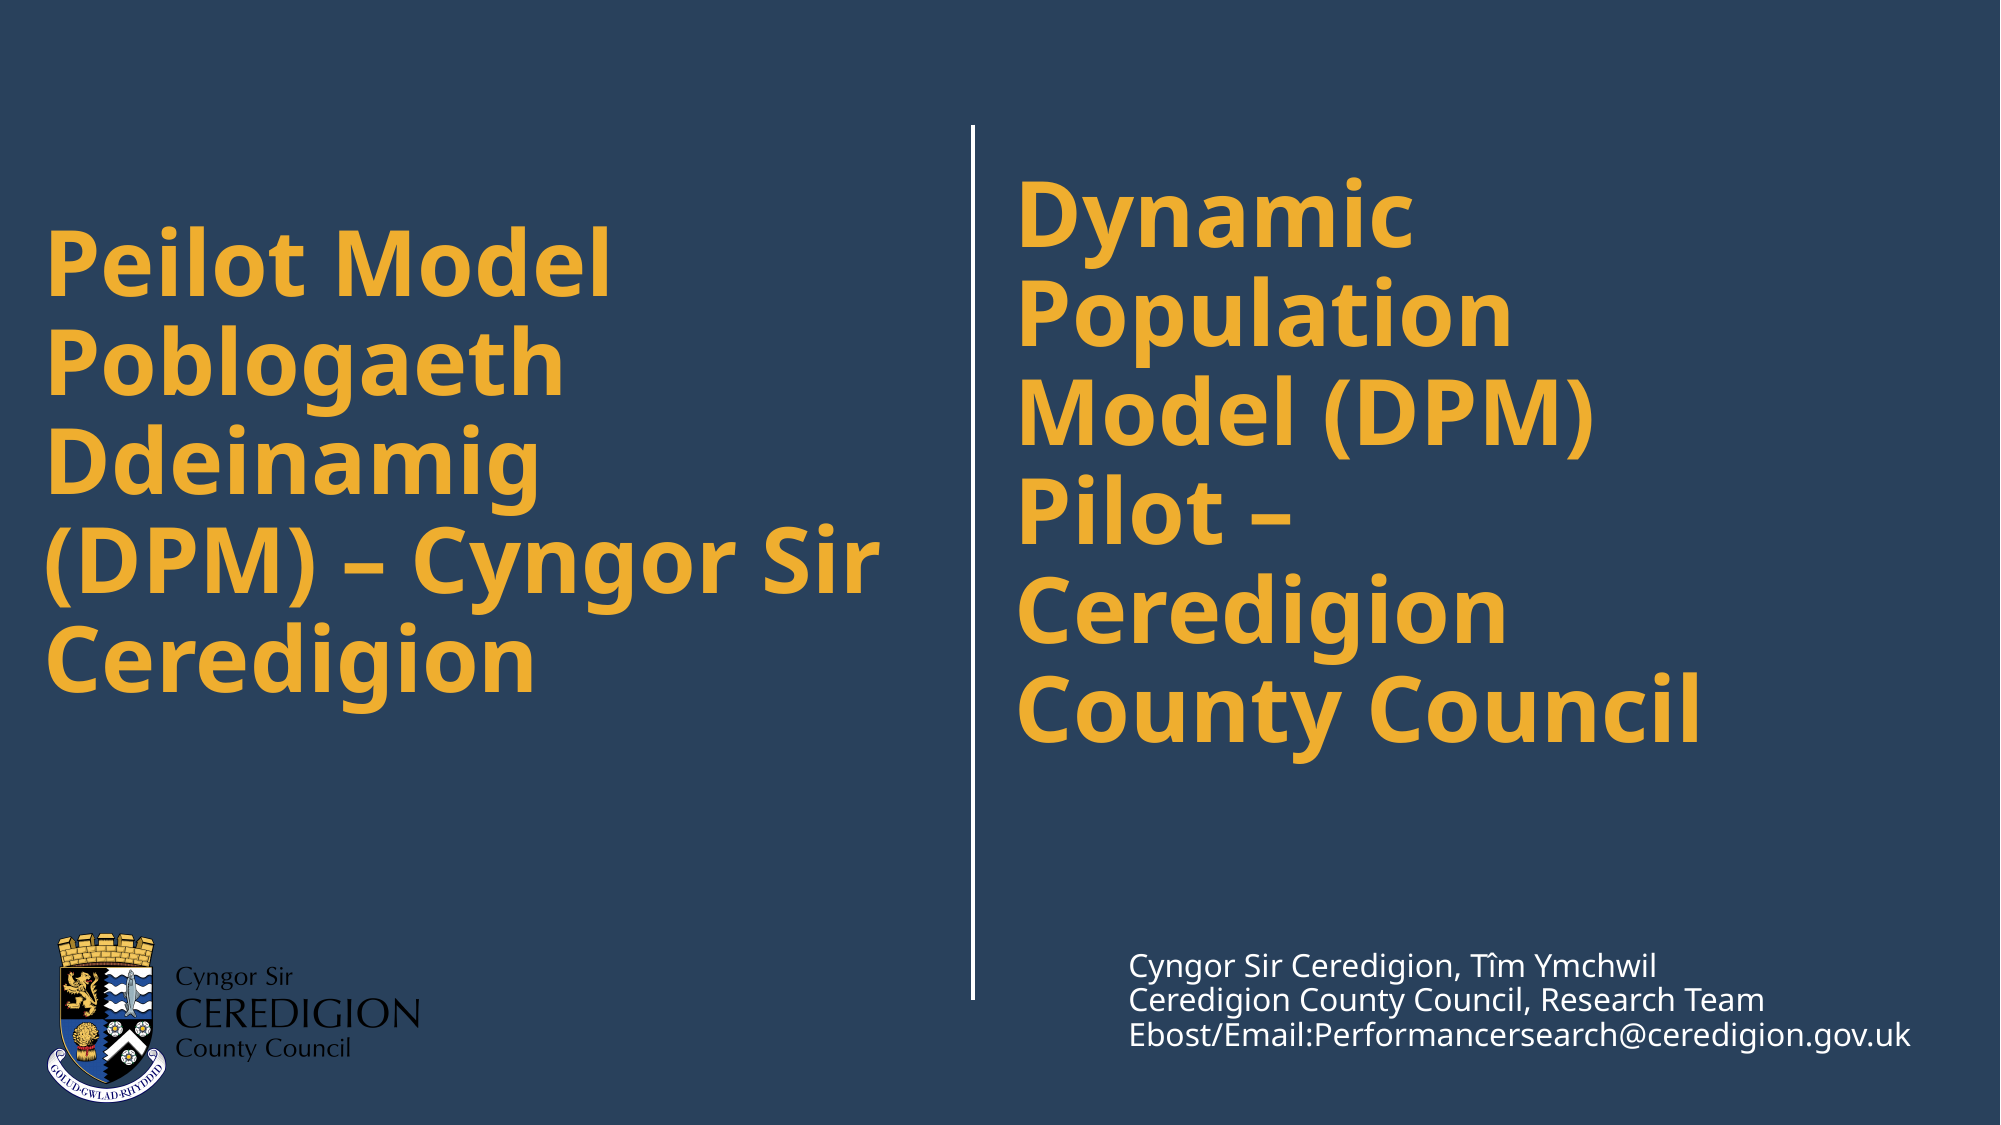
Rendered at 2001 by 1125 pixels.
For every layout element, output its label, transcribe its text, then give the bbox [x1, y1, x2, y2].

picture [47, 933, 419, 1103]
text_box Cyngor Sir Ceredigion, Tîm Ymchwil Ceredigion County Council, Research Team Ebost/Email:Performancersearch@ceredigion.gov.uk [1113, 920, 1942, 1083]
text_box Peilot Model Poblogaeth Ddeinamig (DPM) – Cyngor Sir Ceredigion [28, 47, 1011, 884]
title Dynamic Population Model (DPM) Pilot – Ceredigion County Council [1011, 47, 1829, 884]
